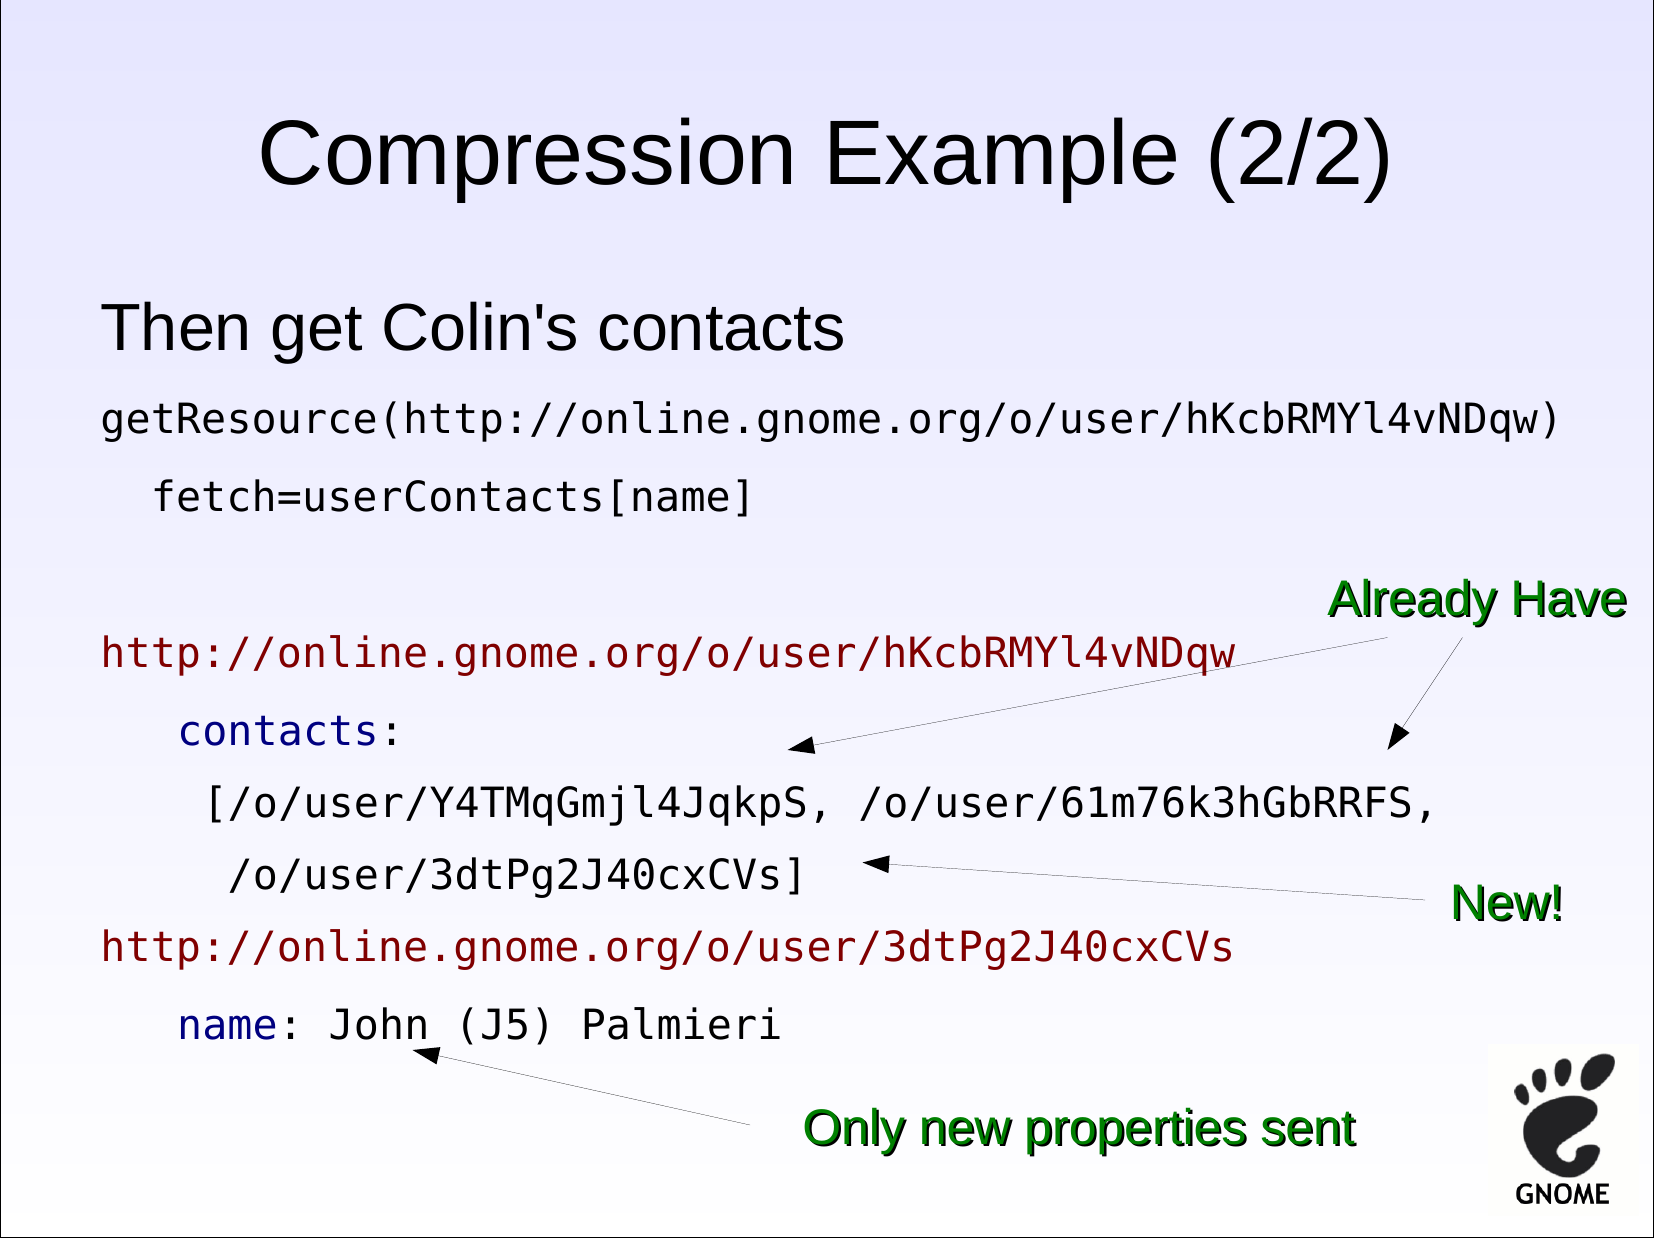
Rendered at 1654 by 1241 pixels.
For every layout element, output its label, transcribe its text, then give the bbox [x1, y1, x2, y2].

picture [1488, 1044, 1639, 1216]
text_box Already Have [1312, 562, 1642, 634]
text_box New! [1435, 866, 1579, 938]
text_box Only new properties sent [787, 1091, 1370, 1163]
title Compression Example (2/2) [82, 56, 1571, 250]
list Then get Colin's contacts getResource(http://online.gnome.org/o/user/hKcbRMYl4vNDqw) fetch=userContacts[name] http://online.gnome.org/o/user/hKcbRMYl4vNDqw contacts: [/o/user/Y4TMqGmjl4JqkpS, /o/user/61m76k3hGbRRFS, /o/user/3dtPg2J40cxCVs] http://online.gnome.org/o/user/3dtPg2J40cxCVs name: John (J5) Palmieri [82, 290, 1571, 1122]
